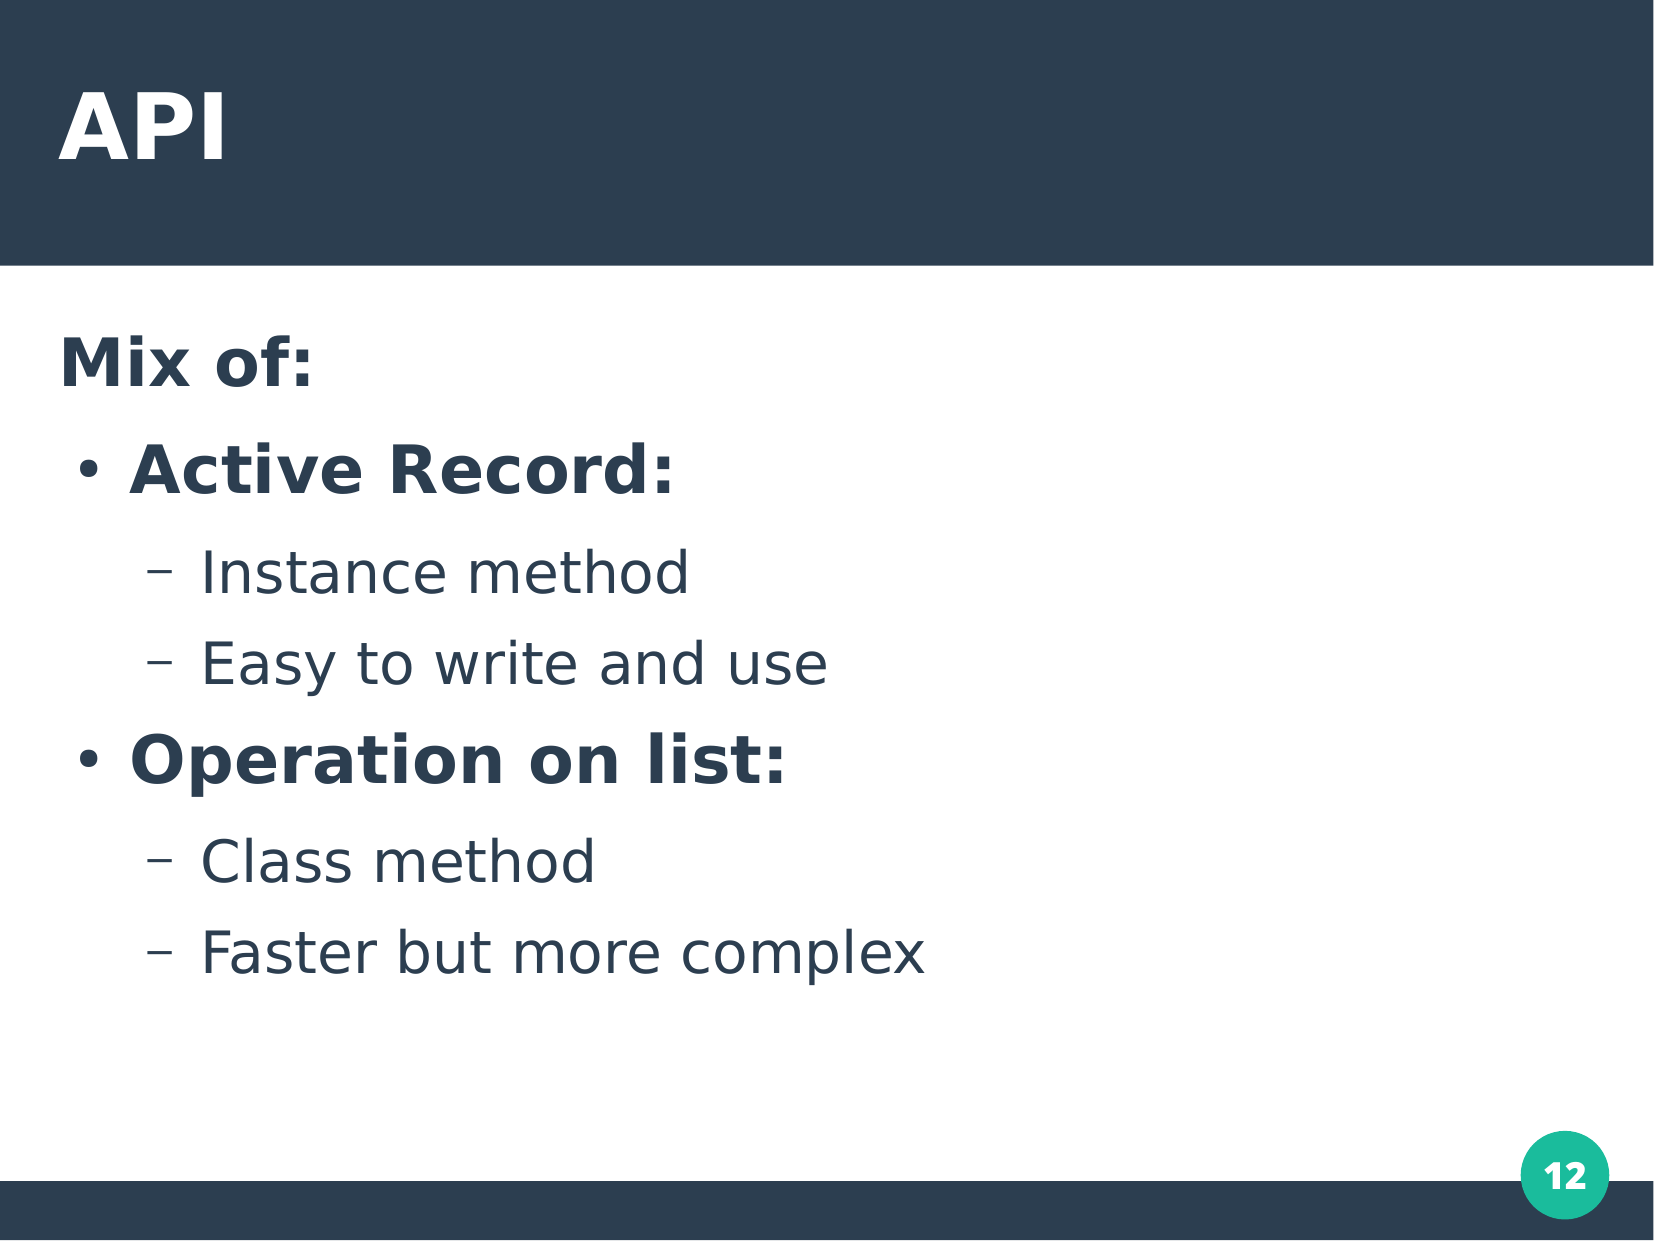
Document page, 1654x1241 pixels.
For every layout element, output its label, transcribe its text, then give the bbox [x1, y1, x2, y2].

list Mix of: Active Record: Instance method Easy to write and use Operation on list: Class method Faster but more complex [59, 324, 1595, 1152]
title API [59, 49, 1595, 207]
